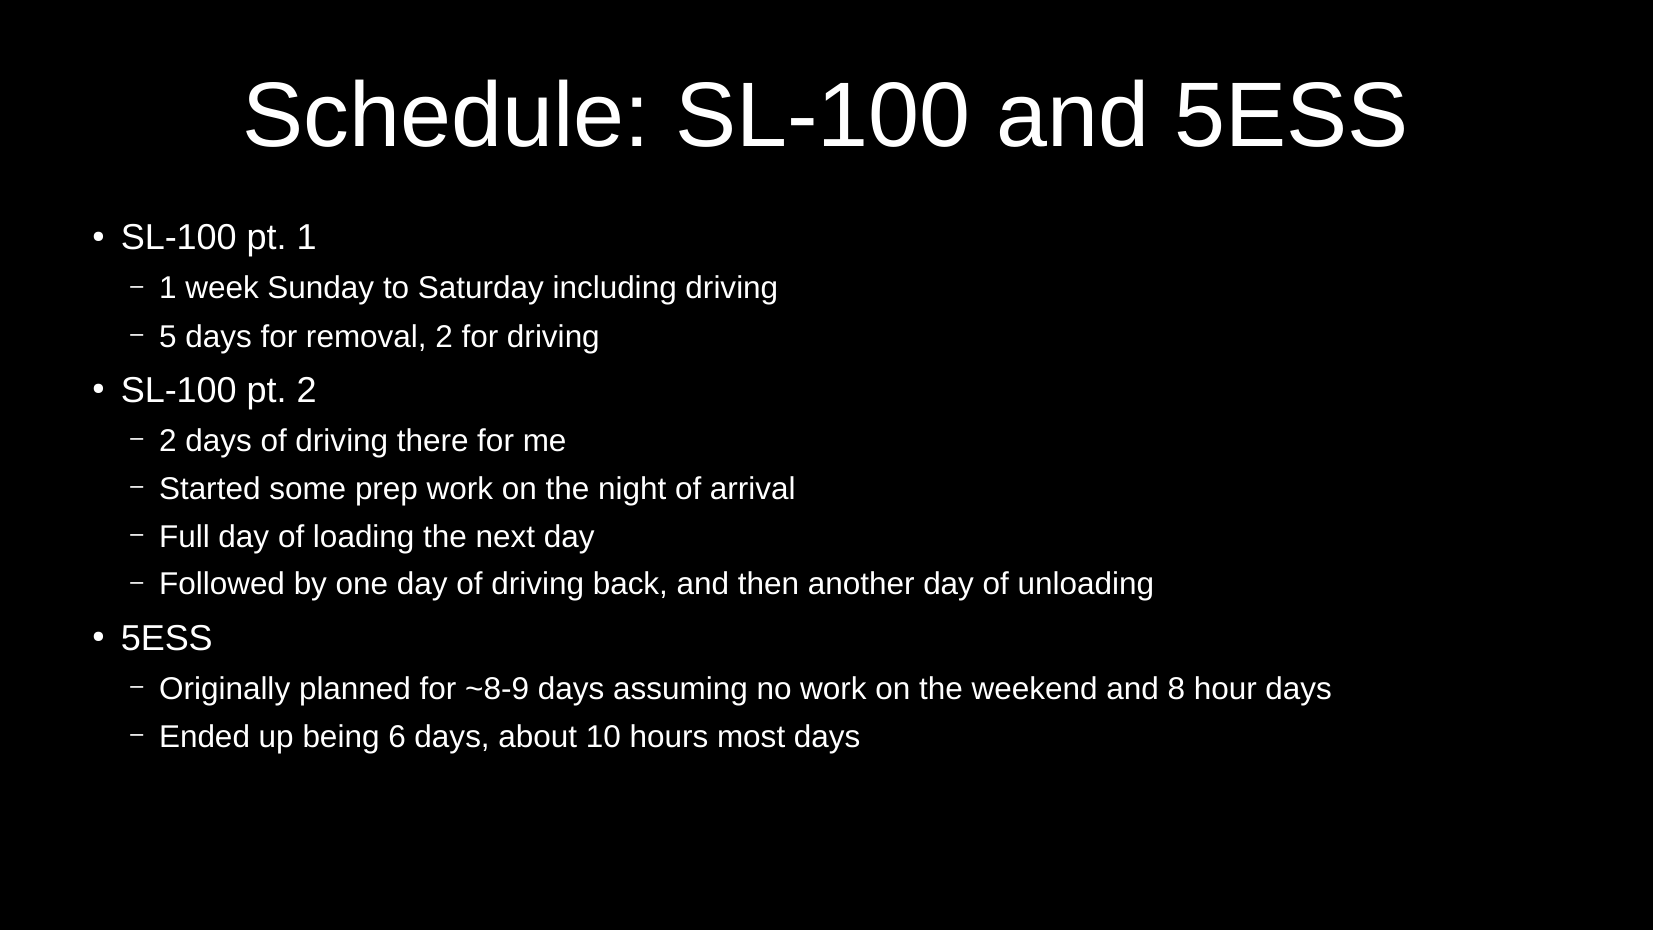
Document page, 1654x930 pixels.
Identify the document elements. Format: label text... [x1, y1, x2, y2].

list SL-100 pt. 1 1 week Sunday to Saturday including driving 5 days for removal, 2 for driving SL-100 pt. 2 2 days of driving there for me Started some prep work on the night of arrival Full day of loading the next day Followed by one day of driving back, and then another day of unloading 5ESS Originally planned for ~8-9 days assuming no work on the weekend and 8 hour days Ended up being 6 days, about 10 hours most days [82, 217, 1571, 757]
title Schedule: SL-100 and 5ESS [82, 37, 1571, 193]
